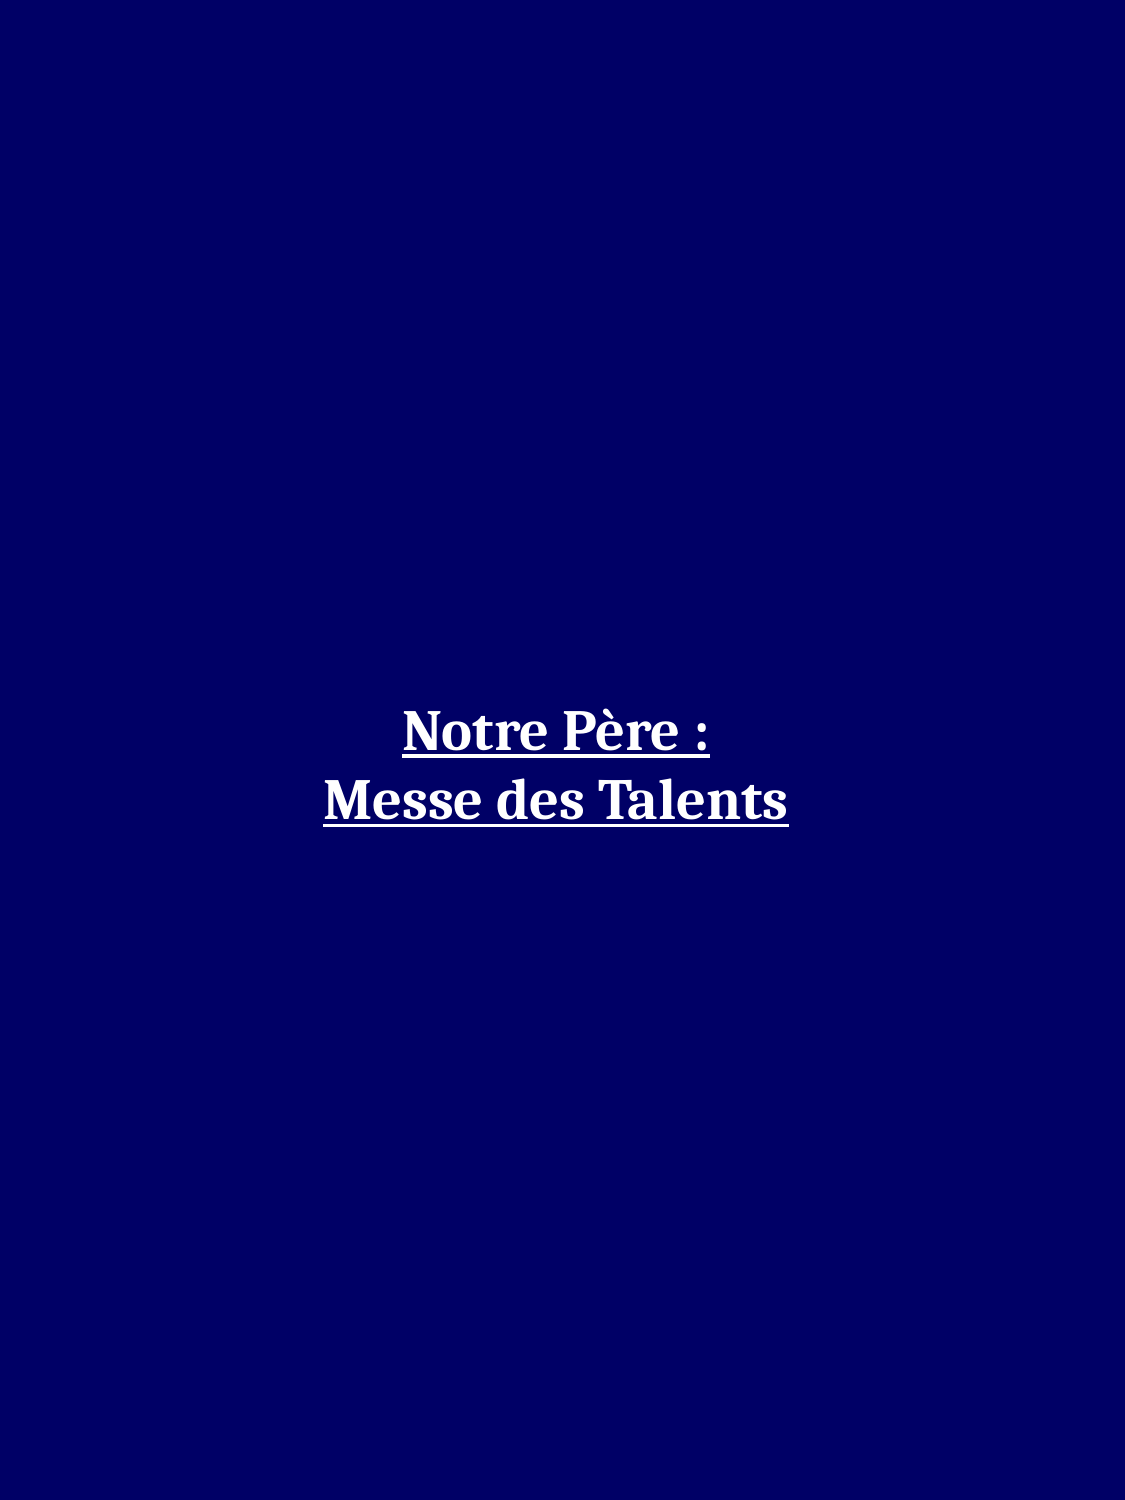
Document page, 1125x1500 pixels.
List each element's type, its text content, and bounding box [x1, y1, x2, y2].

text_box Notre Père : Messe des Talents [127, 2, 985, 1477]
